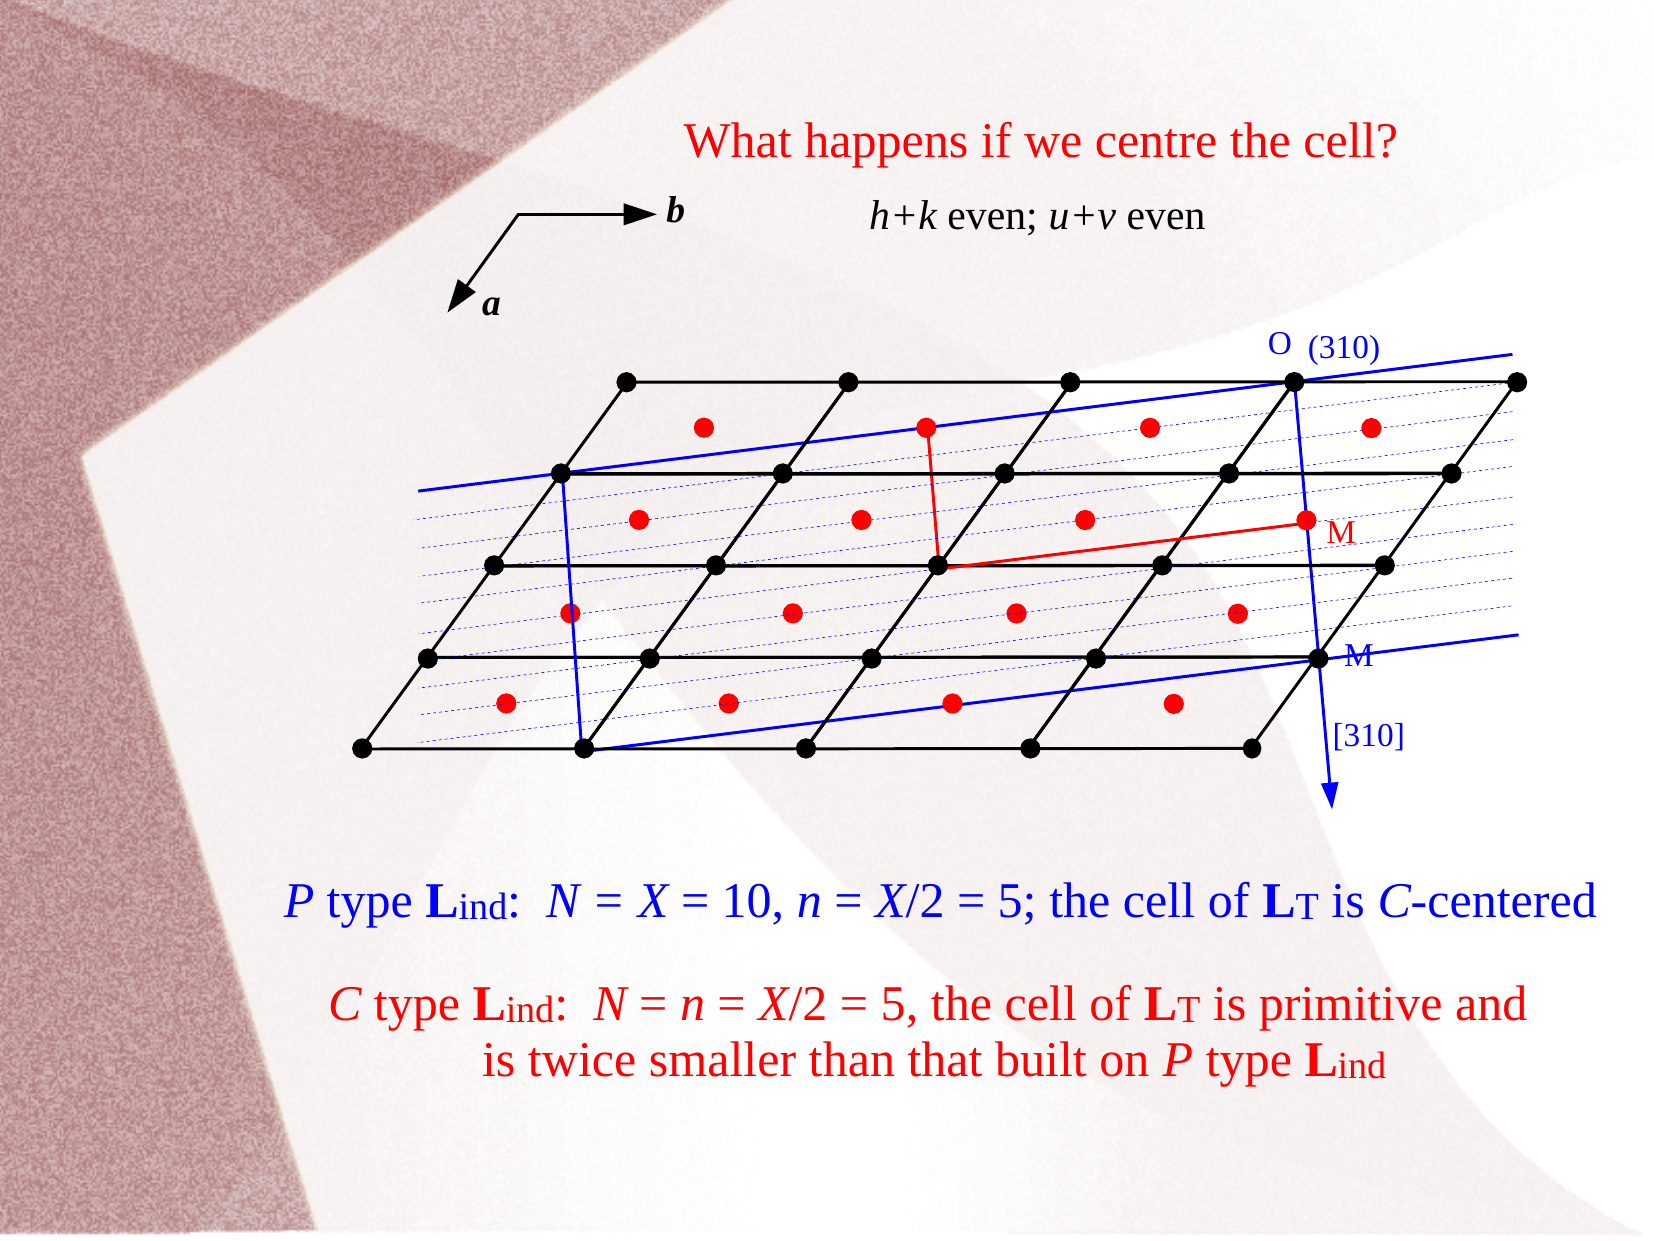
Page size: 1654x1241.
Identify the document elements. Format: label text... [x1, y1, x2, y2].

text_box [1007, 604, 1026, 623]
text_box [1229, 605, 1247, 623]
text_box b [666, 189, 686, 232]
text_box [641, 649, 659, 668]
text_box [784, 604, 802, 623]
text_box [862, 649, 881, 668]
text_box [630, 511, 648, 529]
text_box [1309, 649, 1328, 668]
text_box [353, 739, 371, 758]
text_box [1165, 695, 1183, 713]
text_box [310] [1332, 716, 1406, 755]
text_box [1297, 511, 1316, 529]
text_box [1076, 511, 1094, 529]
text_box [1141, 419, 1159, 437]
text_box (310) [1307, 328, 1381, 367]
text_box [797, 739, 815, 758]
text_box M [1344, 637, 1374, 675]
text_box [1220, 464, 1238, 483]
text_box a [482, 281, 502, 324]
text_box [617, 373, 636, 391]
text_box [852, 511, 871, 529]
text_box M [1326, 514, 1357, 552]
text_box [720, 694, 738, 713]
text_box P type Lind: N = X = 10, n = X/2 = 5; the cell of LT is C-centered [282, 871, 1599, 941]
text_box C type Lind: N = n = X/2 = 5, the cell of LT is primitive and is twice smaller than that built on P type Lind [326, 974, 1541, 1111]
text_box [917, 419, 935, 437]
text_box [1244, 739, 1260, 758]
text_box [839, 373, 858, 391]
text_box [1285, 373, 1303, 391]
text_box [774, 464, 792, 483]
text_box [695, 419, 713, 437]
text_box [1376, 556, 1394, 575]
text_box [561, 604, 580, 622]
text_box [707, 556, 725, 575]
text_box [1442, 464, 1461, 483]
text_box [1087, 649, 1105, 668]
text_box [1362, 419, 1381, 437]
text_box [996, 464, 1014, 483]
text_box [1153, 556, 1171, 575]
text_box [929, 556, 947, 575]
text_box O [1267, 324, 1298, 363]
text_box [485, 556, 503, 575]
text_box [497, 694, 515, 713]
text_box [1061, 373, 1079, 391]
text_box [943, 694, 962, 713]
text_box [575, 739, 593, 758]
text_box [1021, 739, 1040, 758]
picture [0, 0, 1654, 1241]
text_box [552, 464, 570, 483]
text_box [1508, 373, 1526, 391]
text_box What happens if we centre the cell? [683, 112, 1399, 169]
text_box [419, 649, 437, 668]
text_box h+k even; u+v even [869, 192, 1206, 240]
